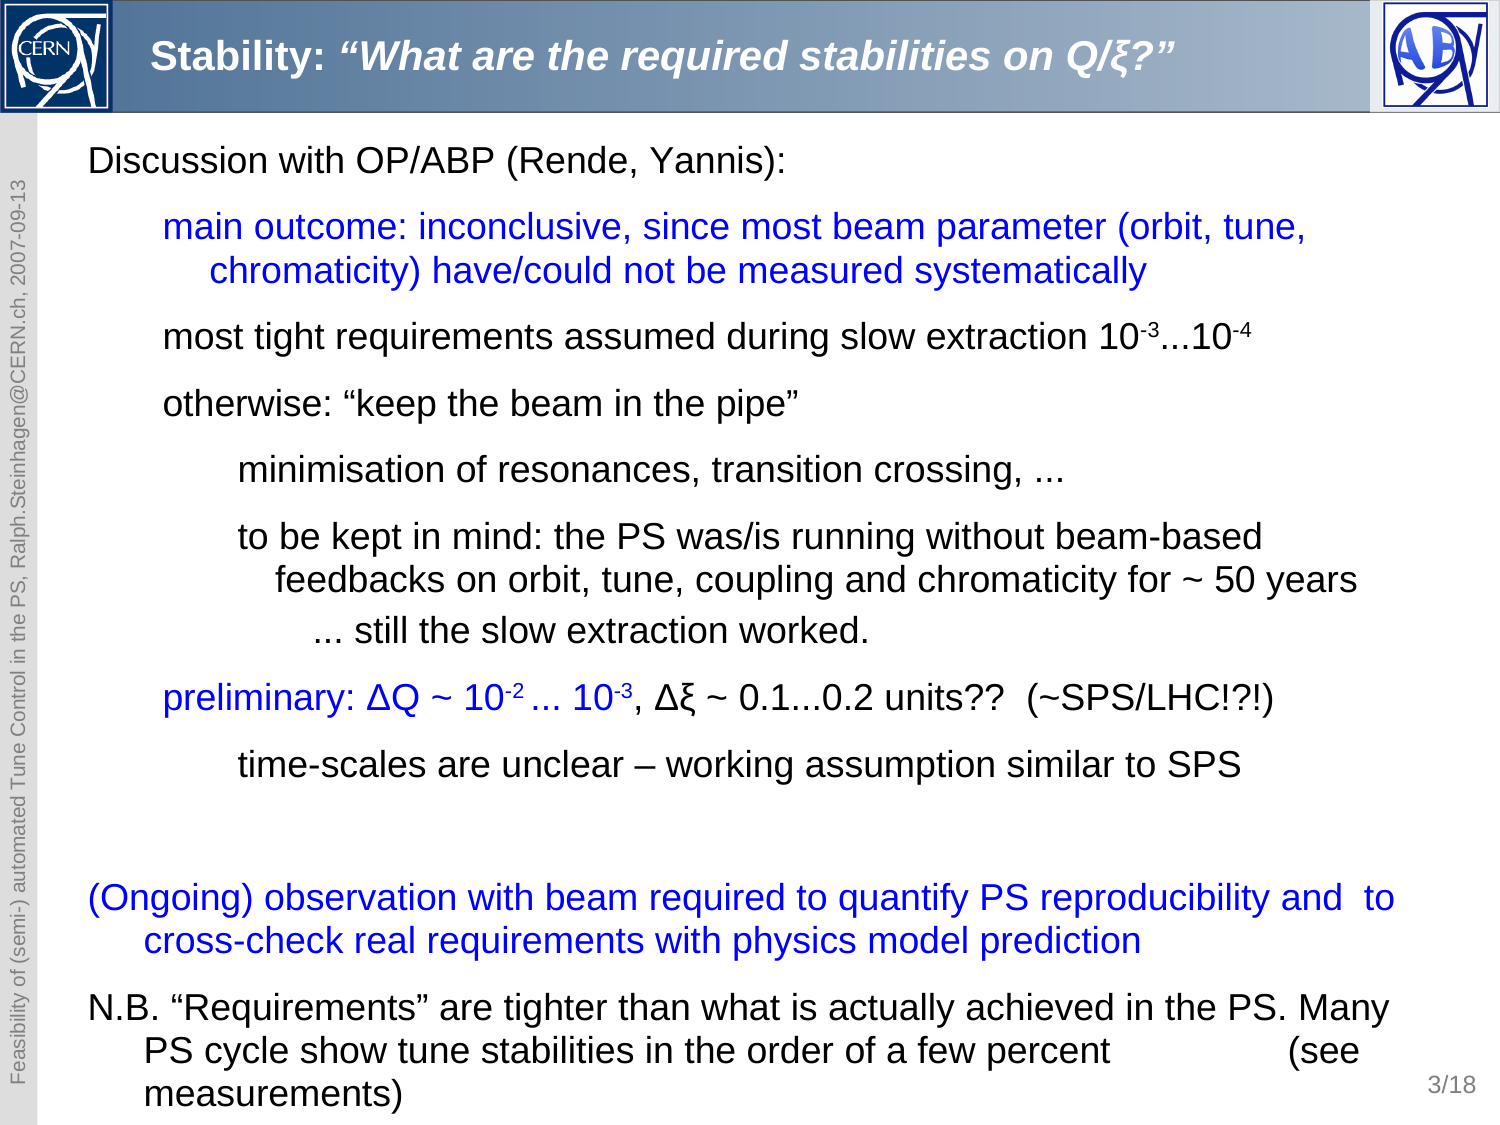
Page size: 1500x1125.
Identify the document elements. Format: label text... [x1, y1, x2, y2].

list Discussion with OP/ABP (Rende, Yannis): main outcome: inconclusive, since most beam parameter (orbit, tune, chromaticity) have/could not be measured systematically most tight requirements assumed during slow extraction 10-3...10-4 otherwise: “keep the beam in the pipe” minimisation of resonances, transition crossing, ... to be kept in mind: the PS was/is running without beam-based feedbacks on orbit, tune, coupling and chromaticity for ~ 50 years ... still the slow extraction worked. preliminary: ΔQ ~ 10-2 ... 10-3, Δξ ~ 0.1...0.2 units?? (~SPS/LHC!?!) time-scales are unclear – working assumption similar to SPS (Ongoing) observation with beam required to quantify PS reproducibility and to cross-check real requirements with physics model prediction N.B. “Requirements” are tighter than what is actually achieved in the PS. Many PS cycle show tune stabilities in the order of a few percent (see measurements) [87, 137, 1438, 1115]
picture [0, 0, 113, 113]
title Stability: “What are the required stabilities on Q/ξ?” [150, 7, 1201, 106]
picture [1382, 1, 1489, 108]
